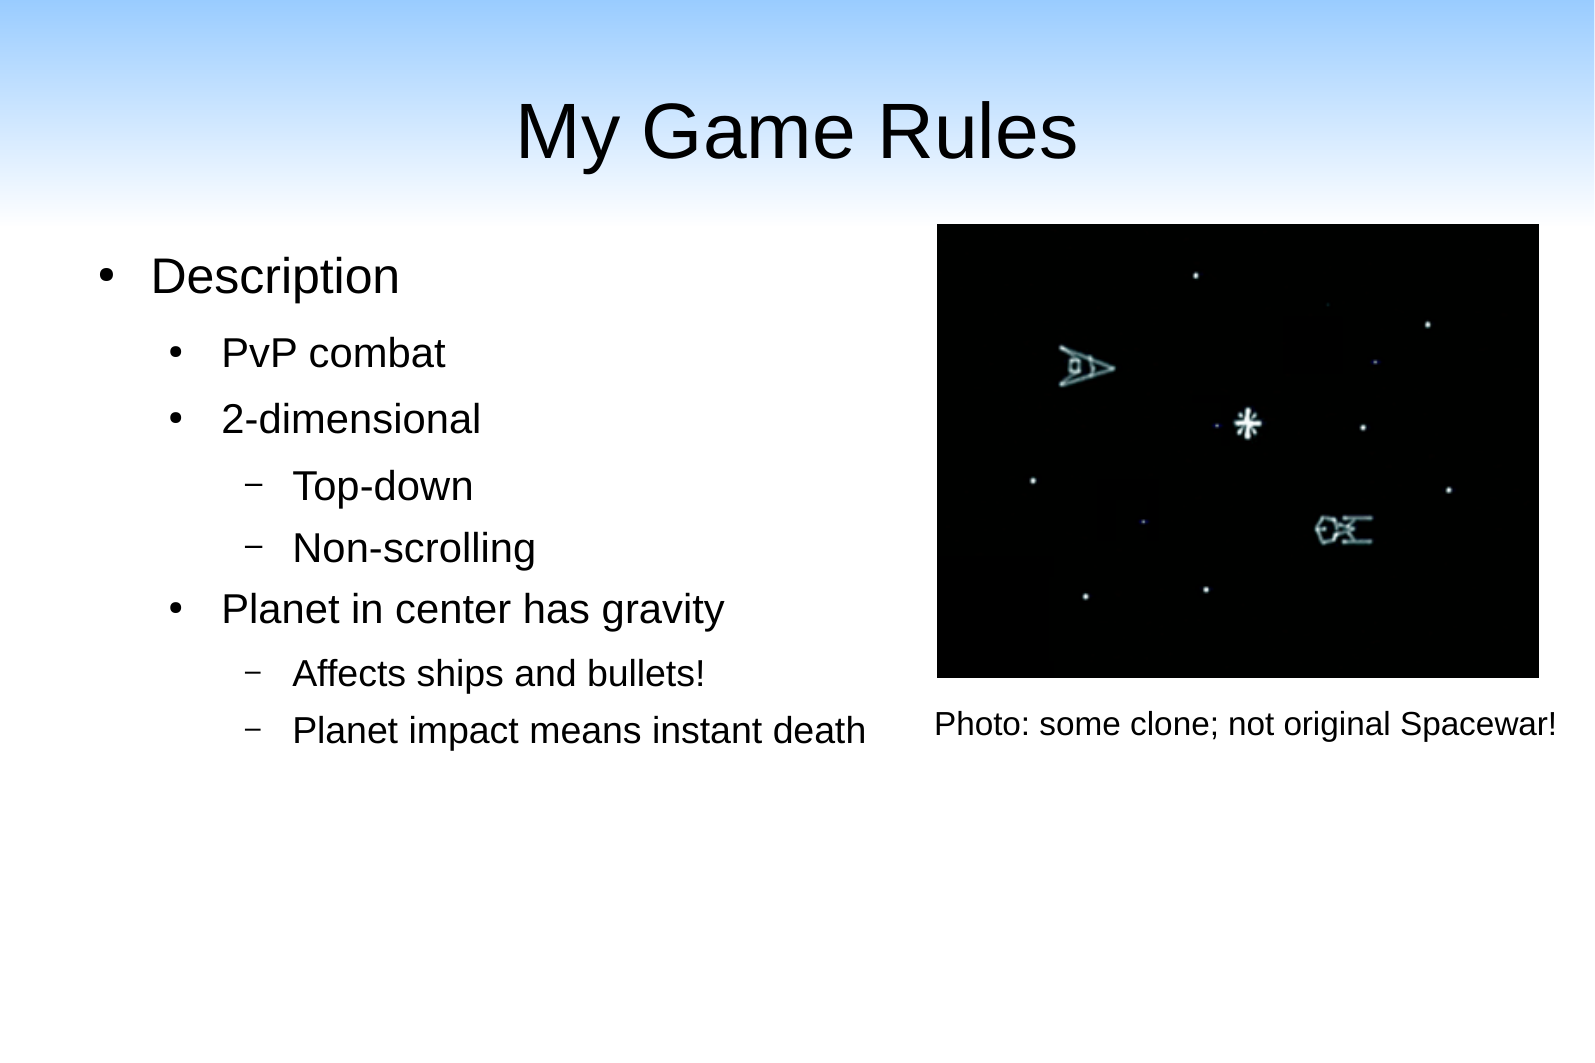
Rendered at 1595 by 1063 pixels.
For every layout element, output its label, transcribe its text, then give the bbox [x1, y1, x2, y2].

title My Game Rules [79, 42, 1515, 220]
text_box Photo: some clone; not original Spacewar! [919, 697, 1576, 751]
text_box [0, 0, 1595, 226]
list Description PvP combat 2-dimensional Top-down Non-scrolling Planet in center has gravity Affects ships and bullets! Planet impact means instant death [79, 248, 901, 754]
picture [937, 224, 1539, 679]
